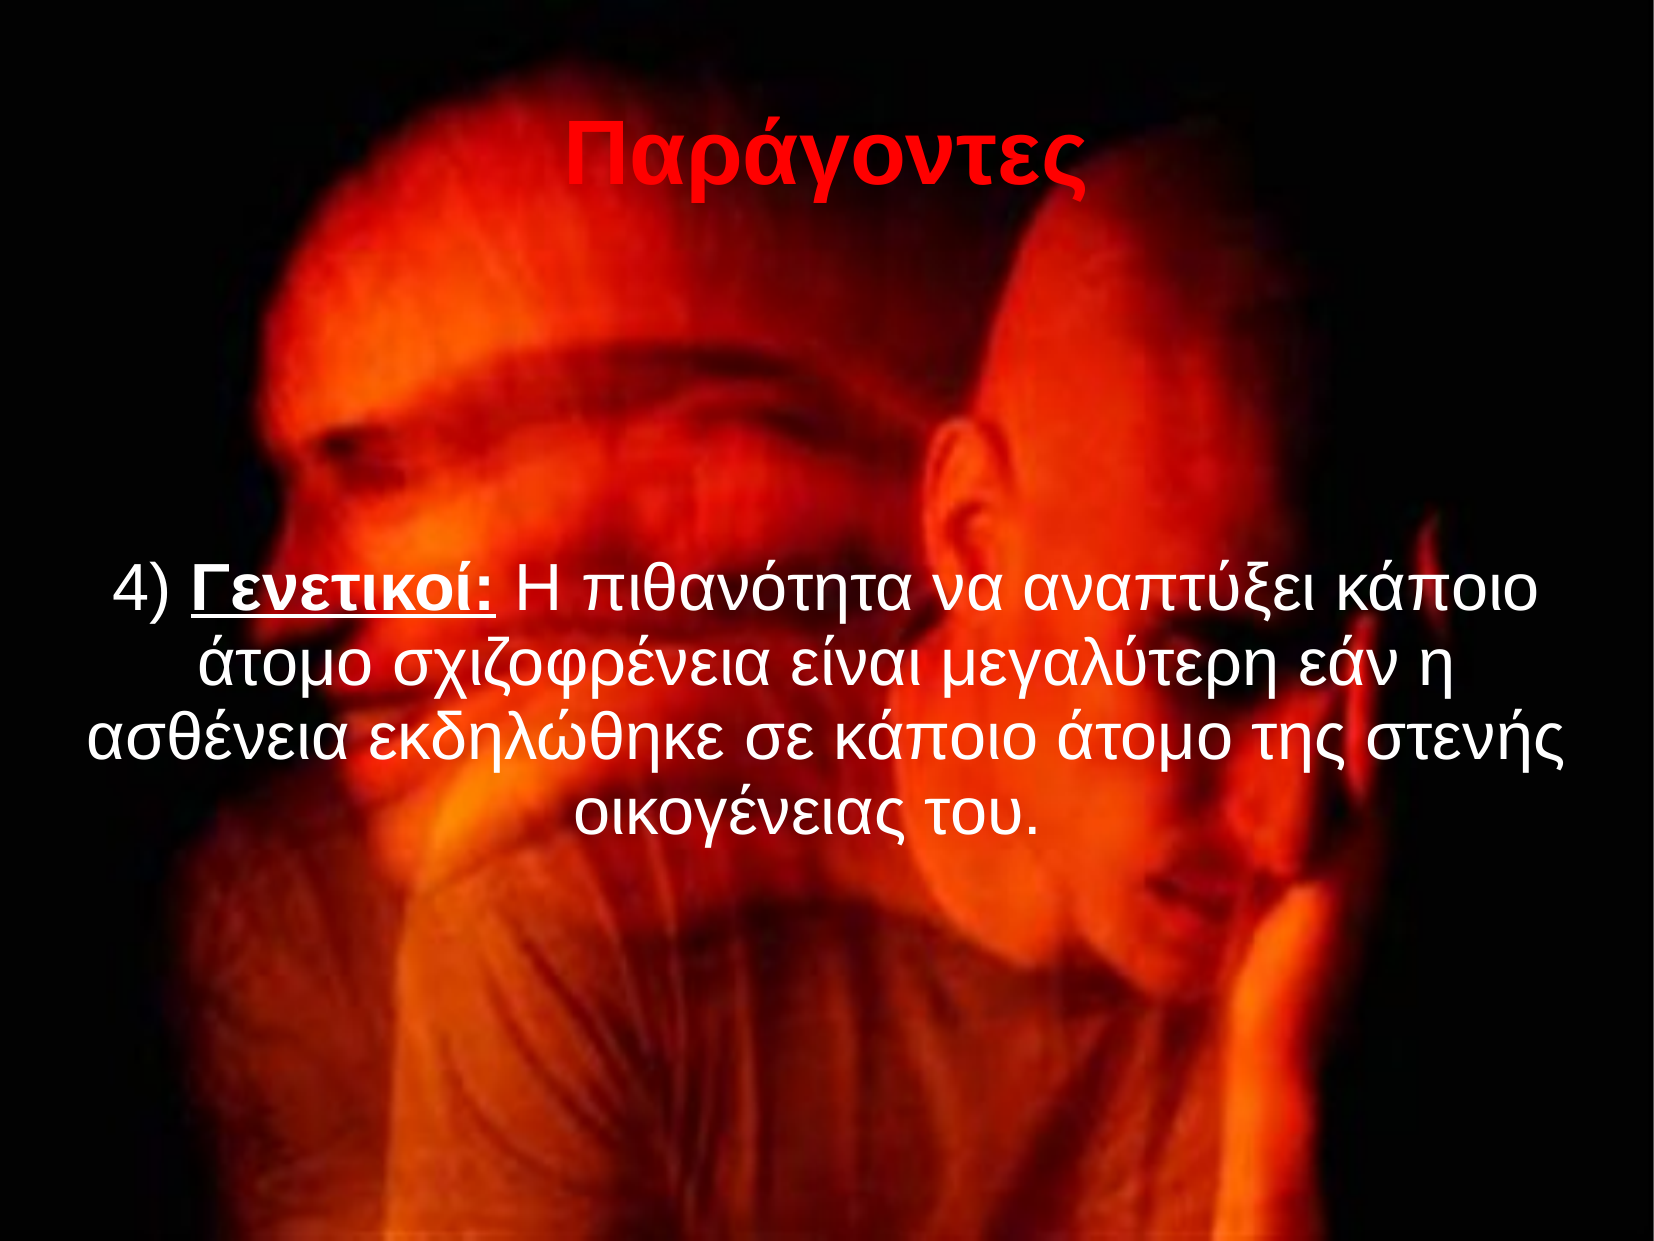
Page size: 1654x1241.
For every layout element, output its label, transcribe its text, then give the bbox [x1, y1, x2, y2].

title Παράγοντες [82, 56, 1571, 250]
subtitle 4) Γενετικοί: Η πιθανότητα να αναπτύξει κάποιο άτομο σχιζοφρένεια είναι μεγαλύτερη εάν η ασθένεια εκδηλώθηκε σε κάποιο άτομο της στενής οικογένειας του. [82, 297, 1571, 1102]
picture [0, 0, 1654, 1241]
